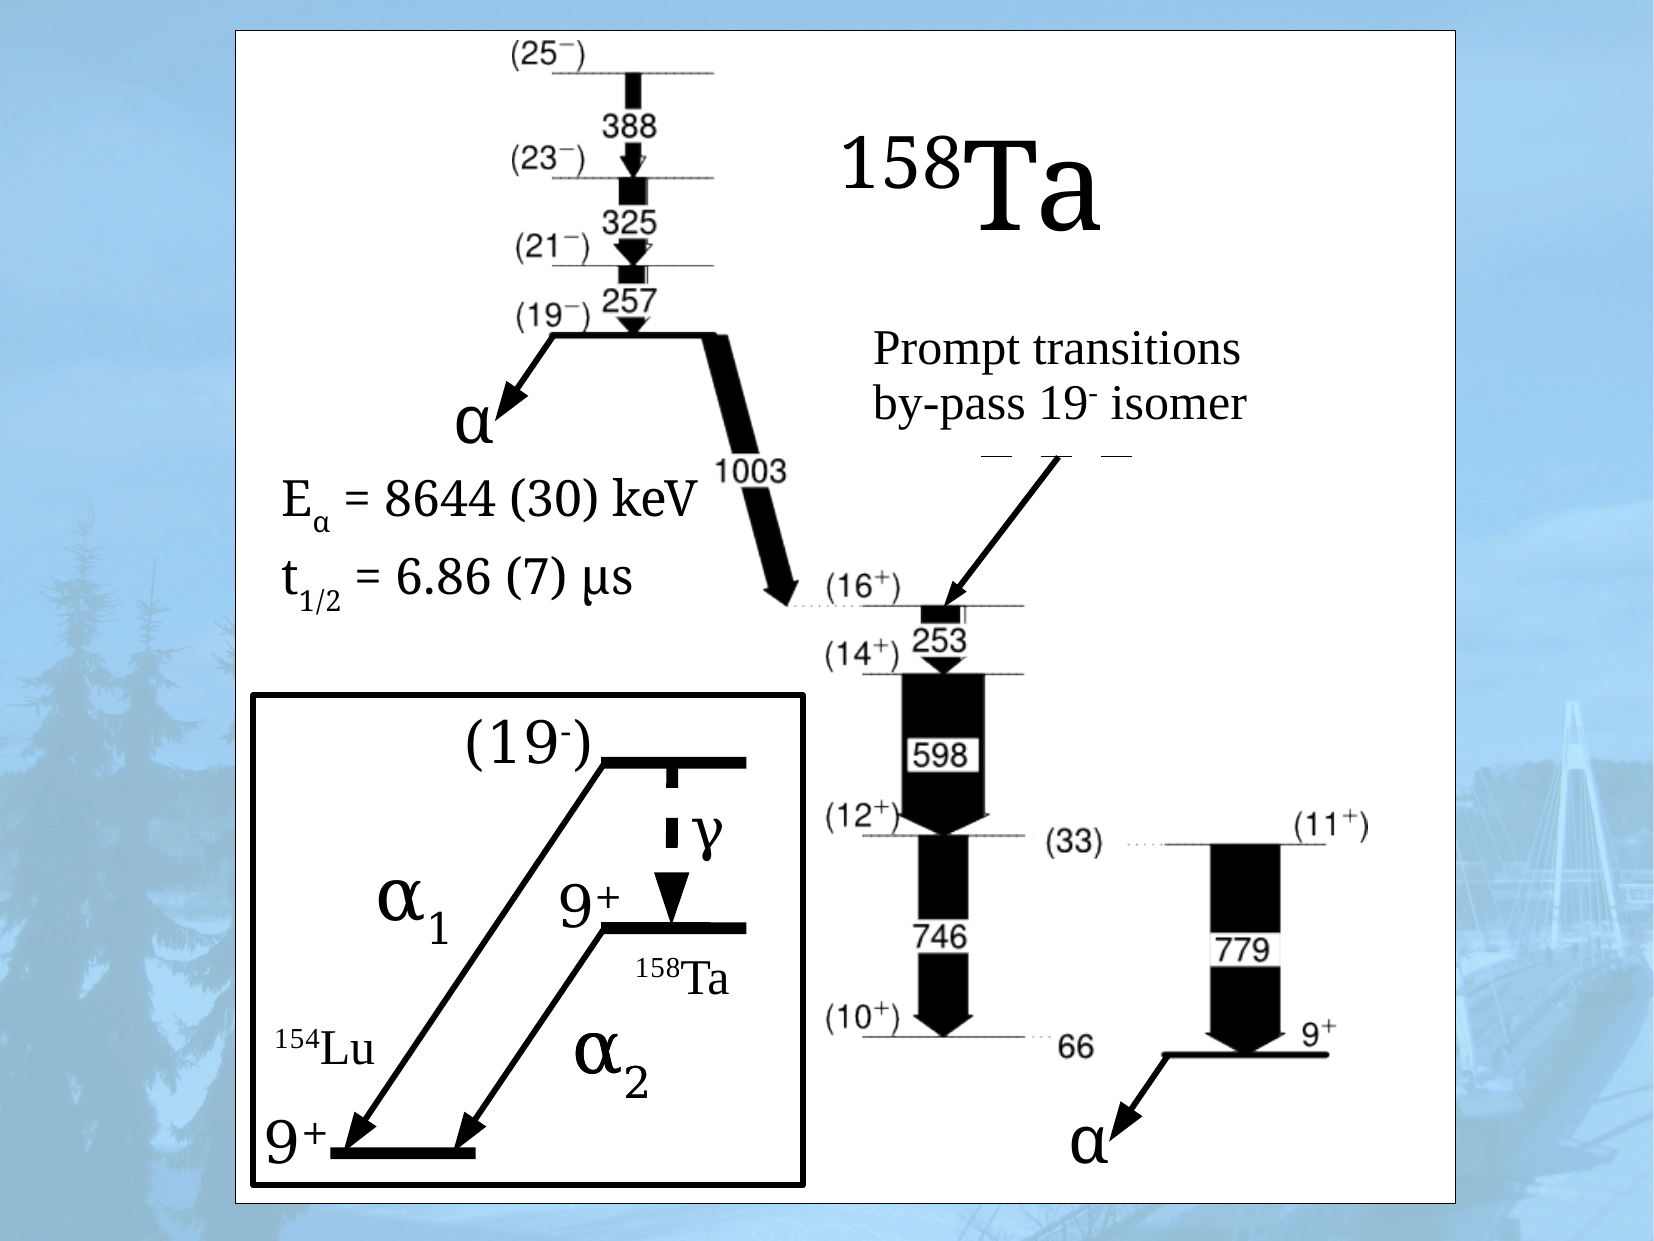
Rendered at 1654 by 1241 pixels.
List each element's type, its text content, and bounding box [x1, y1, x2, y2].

picture [0, 0, 1654, 1241]
text_box [382, 908, 512, 1147]
text_box (19-) [448, 701, 623, 804]
text_box 9+ [249, 1102, 447, 1205]
text_box α [439, 364, 508, 455]
text_box Prompt transitions by-pass 19- isomer [858, 312, 1262, 438]
text_box Eα = 8644 (30) keV t1 / 2 = 6.86 (7) μs [266, 455, 689, 611]
text_box α2 [557, 996, 698, 1117]
text_box α1 [360, 843, 501, 963]
text_box [508, 409, 512, 455]
text_box α [1053, 1084, 1122, 1180]
text_box γ [676, 788, 794, 891]
text_box 1 5 8Ta [620, 942, 745, 1013]
text_box 1 5 4Lu [259, 1012, 391, 1084]
text_box 9+ [542, 866, 639, 969]
text_box [235, 30, 1456, 1204]
text_box 1 5 8Ta [821, 86, 1101, 257]
